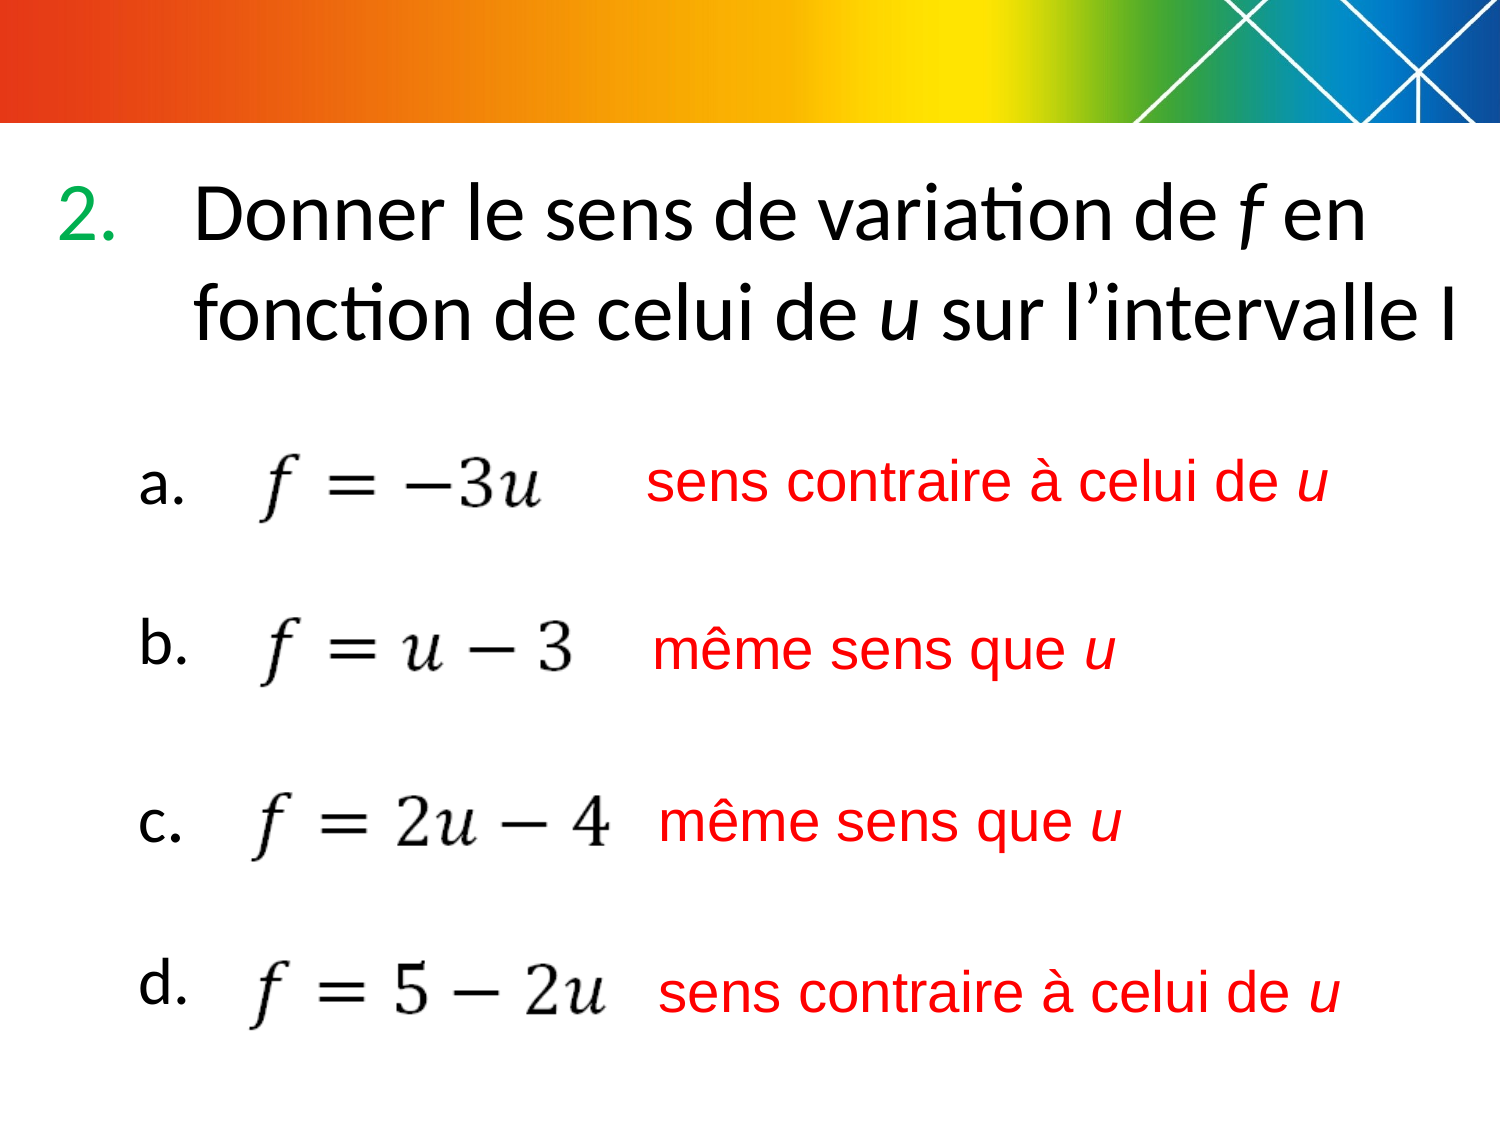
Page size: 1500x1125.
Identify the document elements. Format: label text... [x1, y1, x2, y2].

picture [230, 440, 584, 539]
picture [0, 0, 1359, 123]
title Donner le sens de variation de f en fonction de celui de u sur l’intervalle I [41, 149, 1500, 365]
picture [206, 934, 644, 1046]
text_box même sens que u [637, 603, 1465, 690]
text_box sens contraire à celui de u [643, 946, 1471, 1032]
picture [230, 769, 642, 879]
picture [242, 597, 594, 711]
text_box a. b. c. d. [123, 349, 680, 1106]
text_box même sens que u [643, 775, 1471, 861]
picture [1340, 0, 1500, 123]
text_box sens contraire à celui de u [631, 435, 1459, 521]
